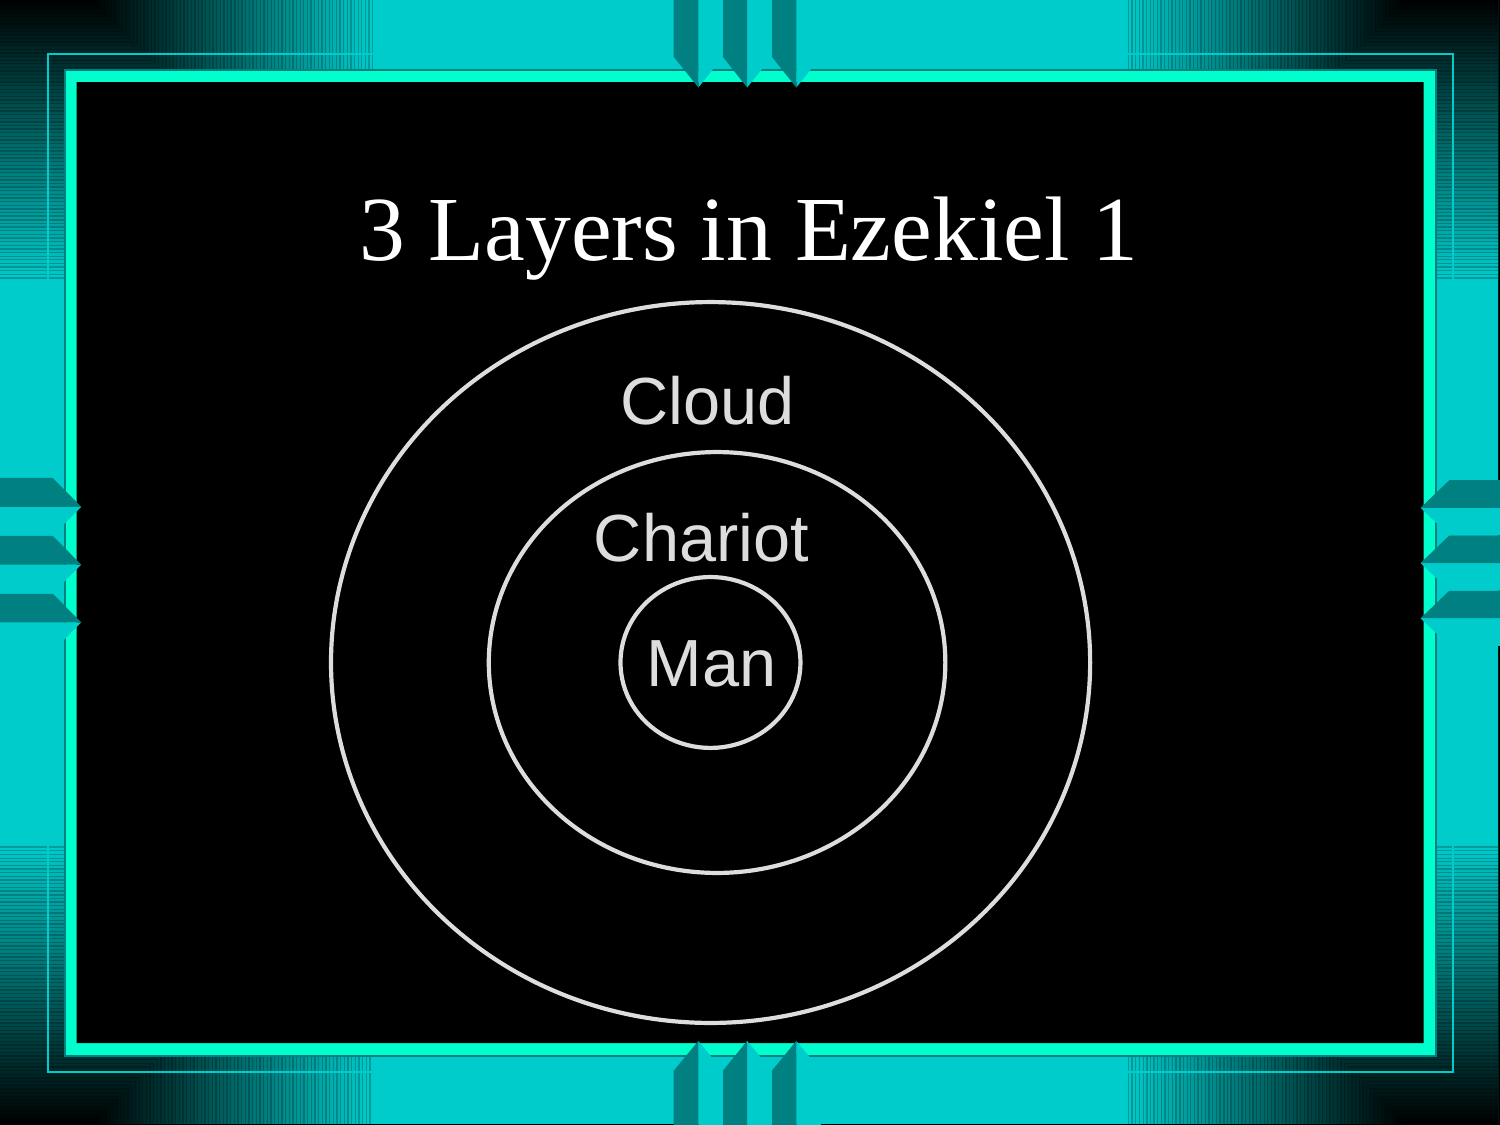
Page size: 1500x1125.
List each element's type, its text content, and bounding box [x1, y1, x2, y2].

text_box Cloud [605, 349, 1027, 446]
text_box Chariot [578, 487, 843, 583]
title 3 Layers in Ezekiel 1 [112, 99, 1388, 288]
text_box Man [631, 612, 816, 708]
